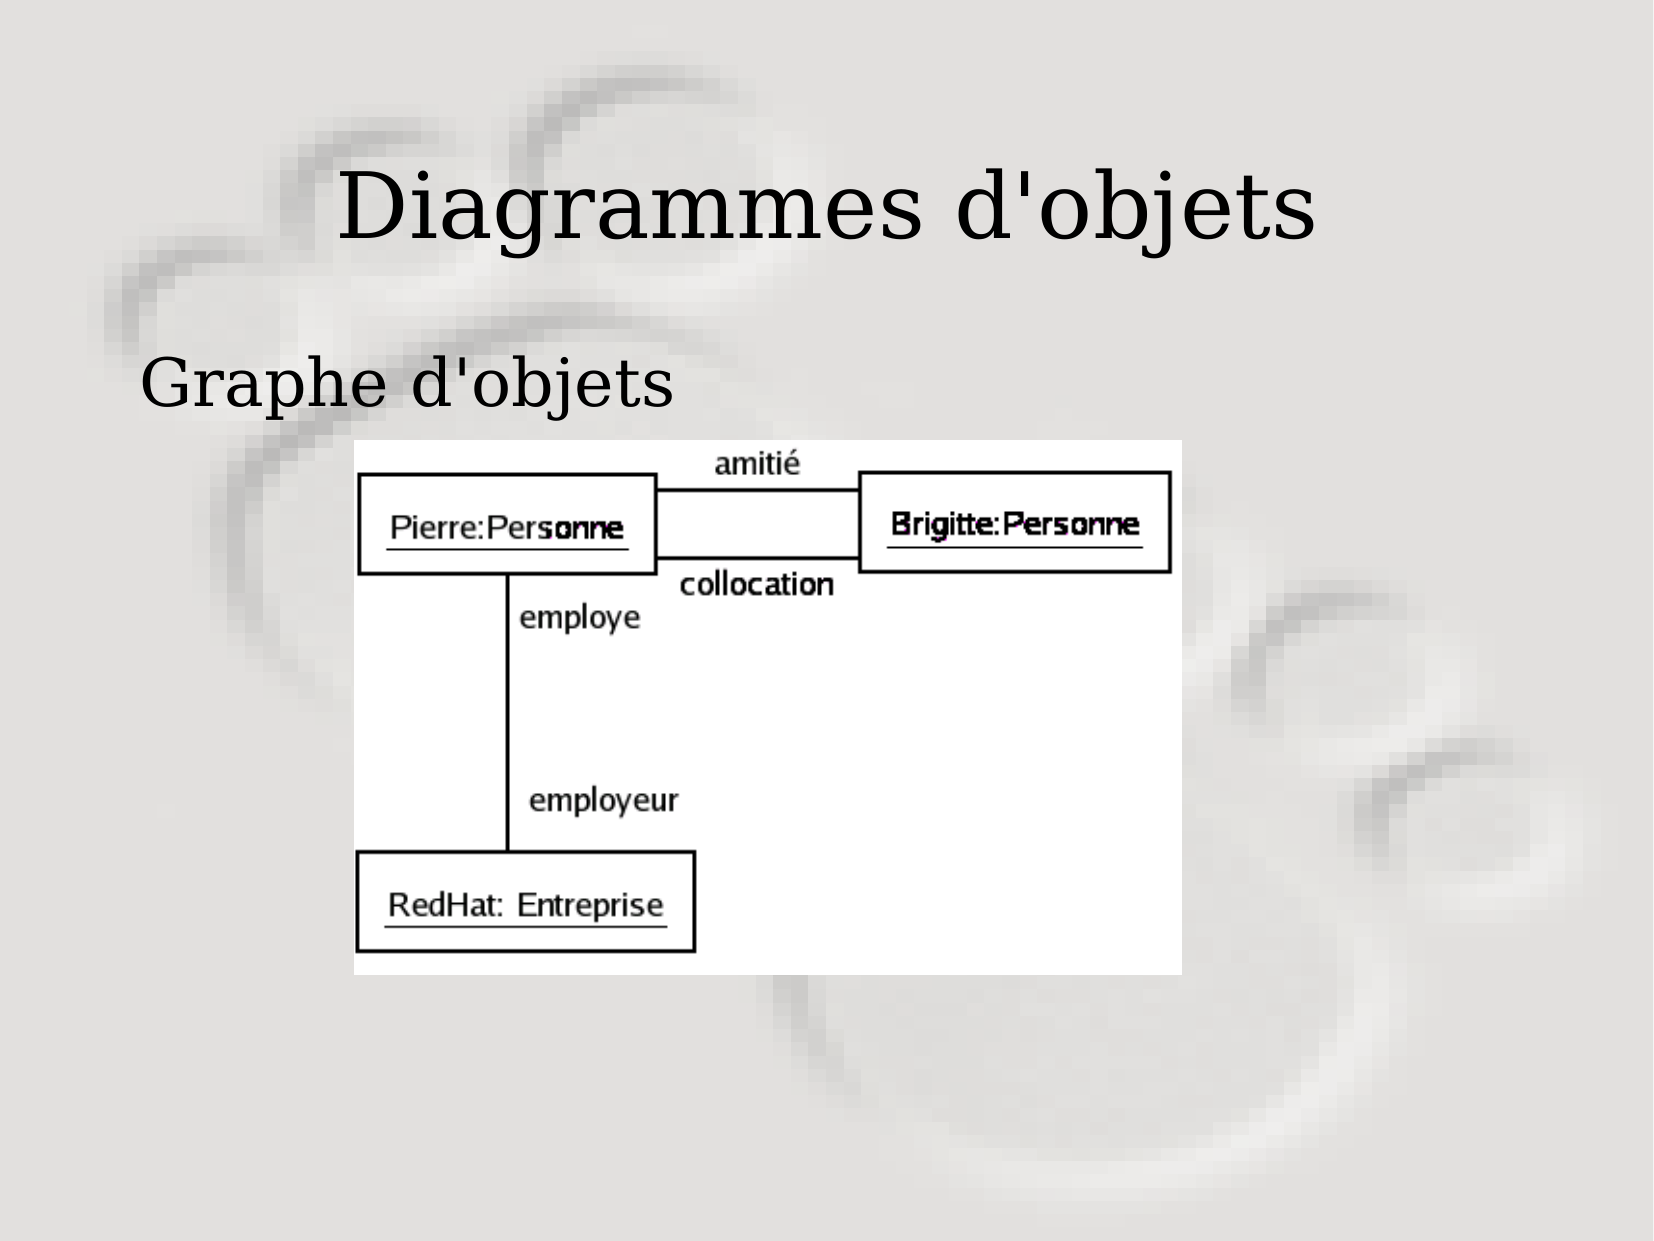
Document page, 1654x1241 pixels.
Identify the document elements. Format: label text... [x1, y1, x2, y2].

list Graphe d'objets [121, 344, 1534, 1127]
title Diagrammes d'objets [121, 102, 1534, 311]
picture [0, 0, 1654, 1241]
